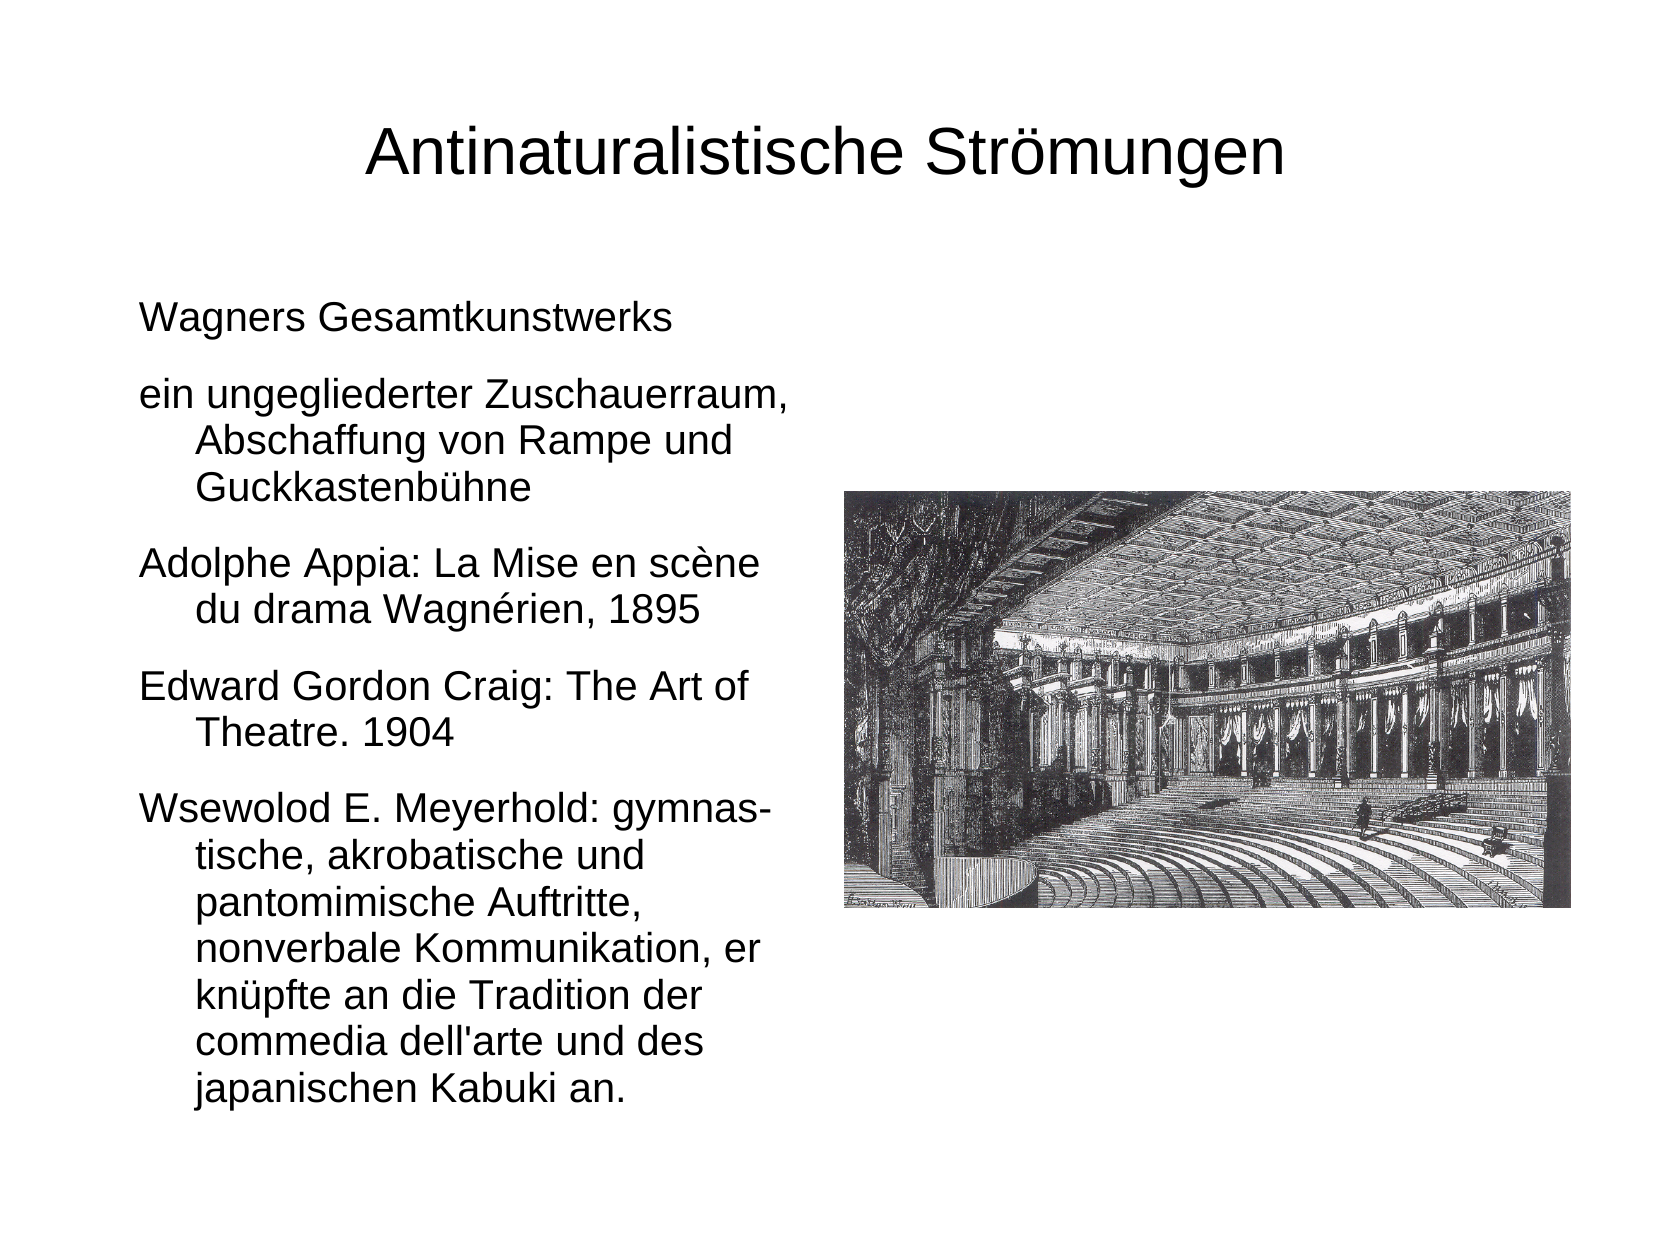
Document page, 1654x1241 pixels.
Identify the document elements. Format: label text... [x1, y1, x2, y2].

picture [844, 491, 1571, 908]
list Wagners Gesamtkunstwerks ein ungegliederter Zuschauerraum, Abschaffung von Rampe und Guckkastenbühne Adolphe Appia: La Mise en scène du drama Wagnérien, 1895 Edward Gordon Craig: The Art of Theatre. 1904 Wsewolod E. Meyerhold: gymnas-tische, akrobatische und pantomimische Auftritte, nonverbale Kommunikation, er knüpfte an die Tradition der commedia dell'arte und des japanischen Kabuki an. [82, 290, 809, 1141]
title Antinaturalistische Strömungen [82, 49, 1571, 257]
